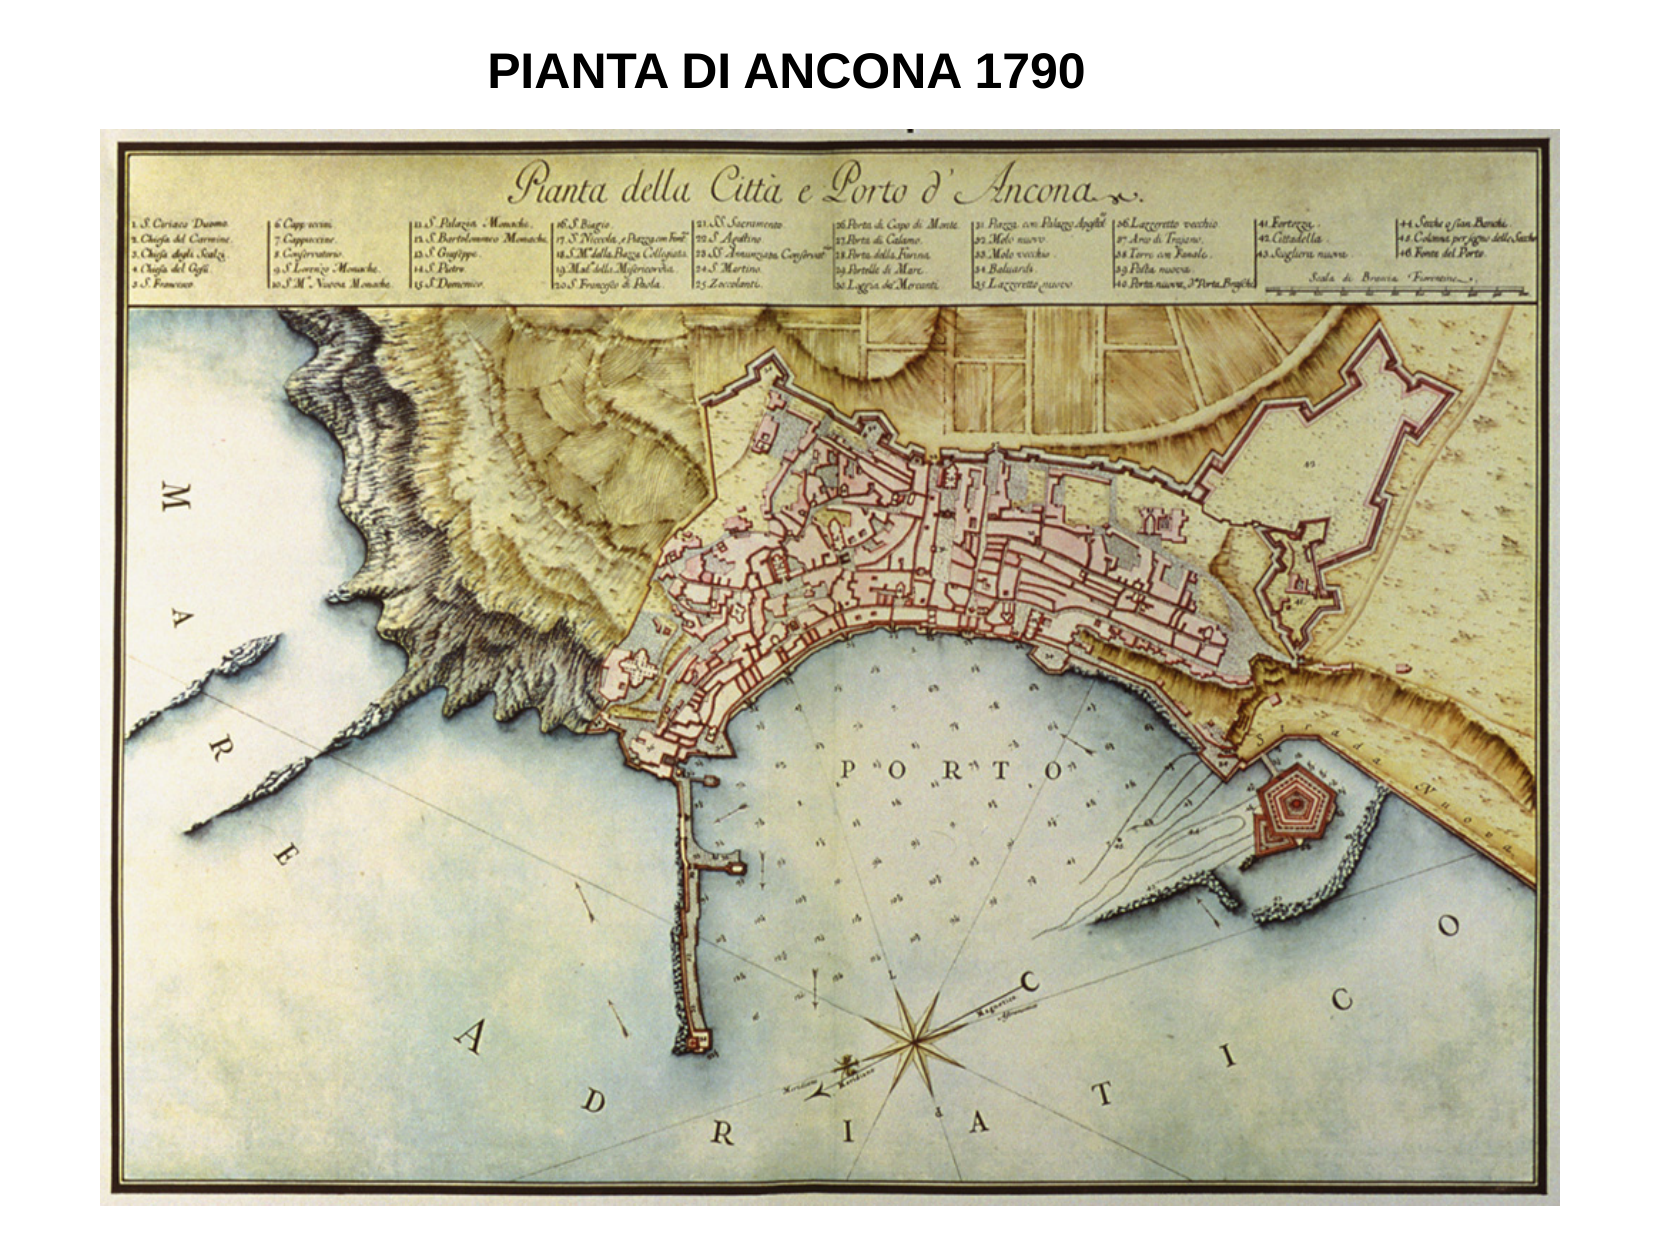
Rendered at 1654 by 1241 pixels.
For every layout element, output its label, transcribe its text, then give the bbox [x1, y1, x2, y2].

text_box PIANTA DI ANCONA 1790 [472, 35, 1101, 107]
picture [100, 129, 1560, 1206]
